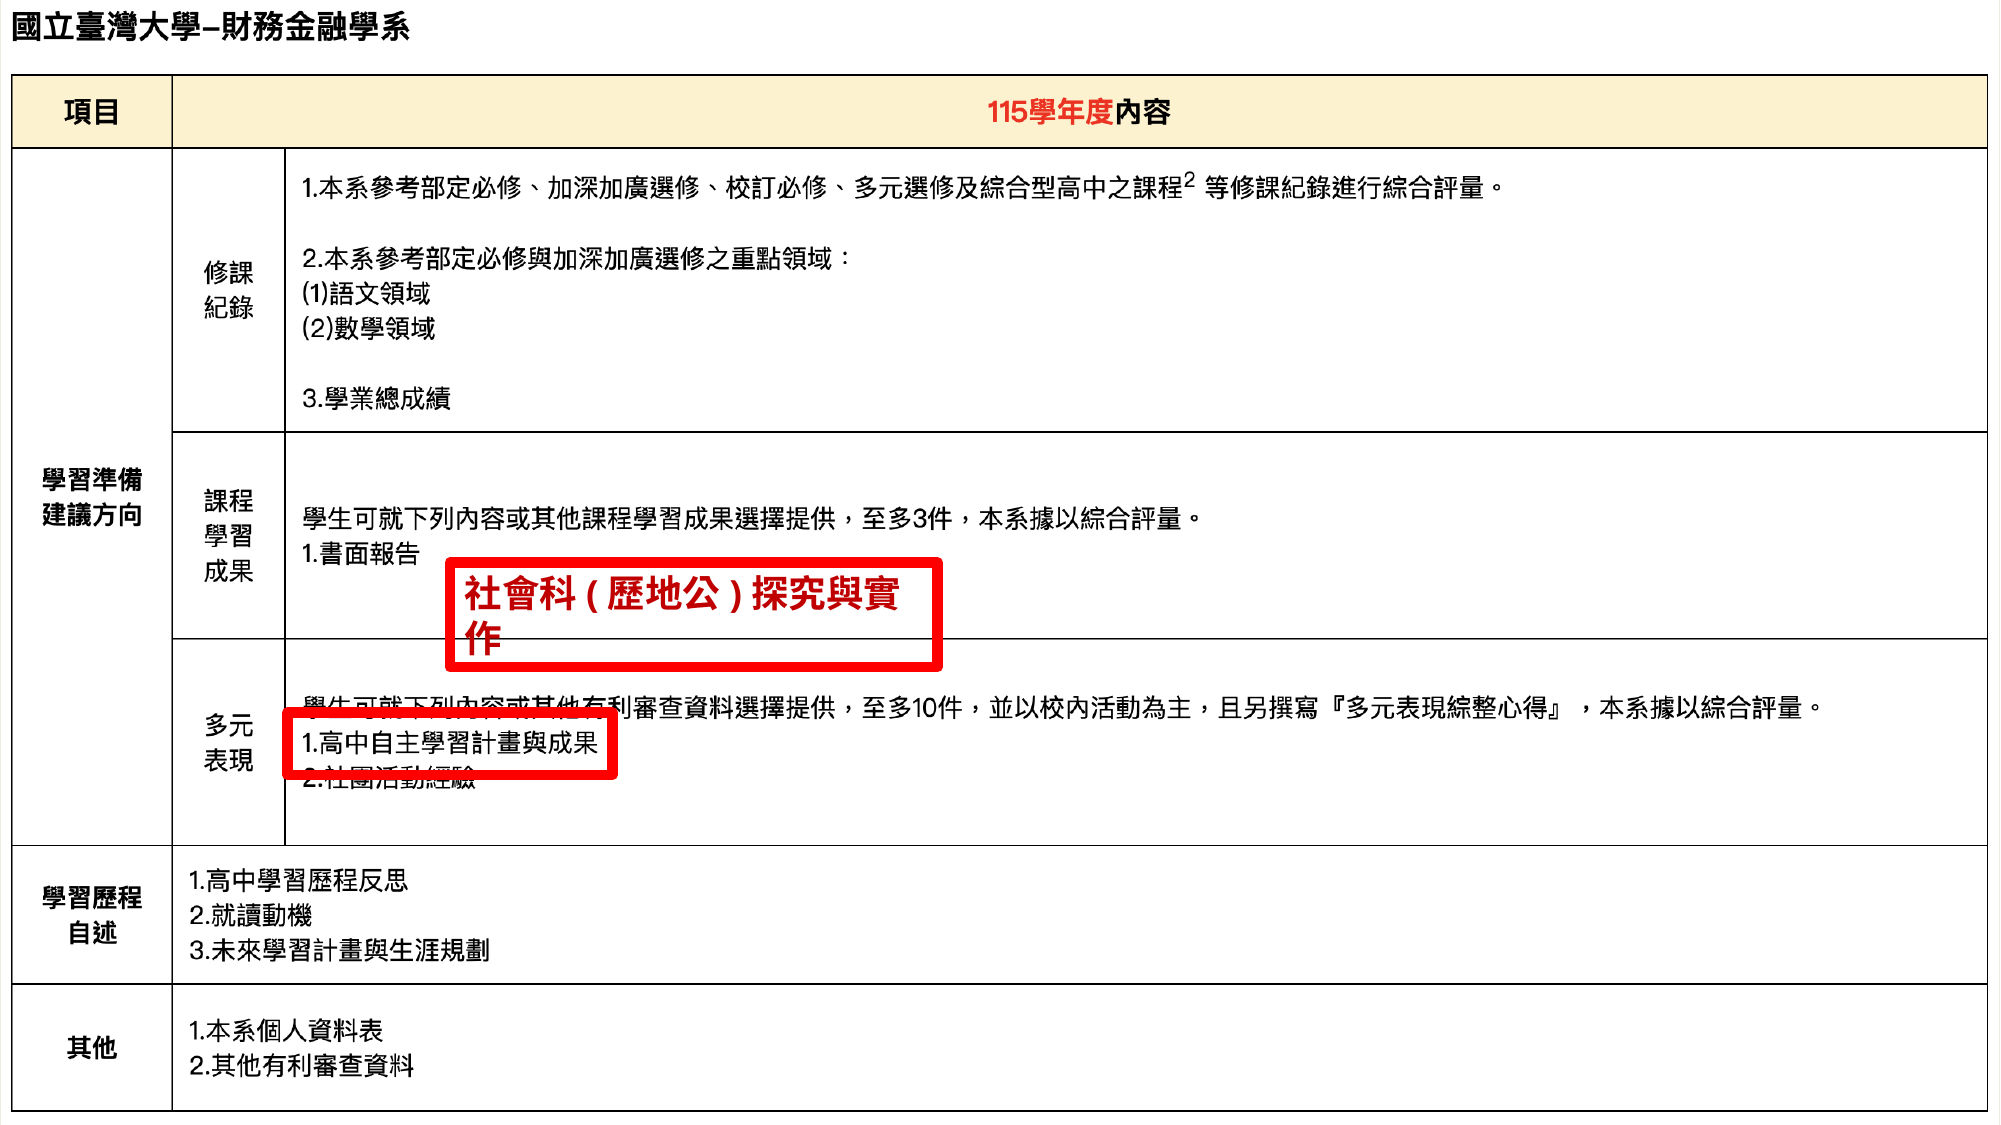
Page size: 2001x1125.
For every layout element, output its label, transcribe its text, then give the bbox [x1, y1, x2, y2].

picture [1, 0, 1999, 1125]
text_box 社會科(歷地公)探究與實作 [450, 562, 938, 668]
